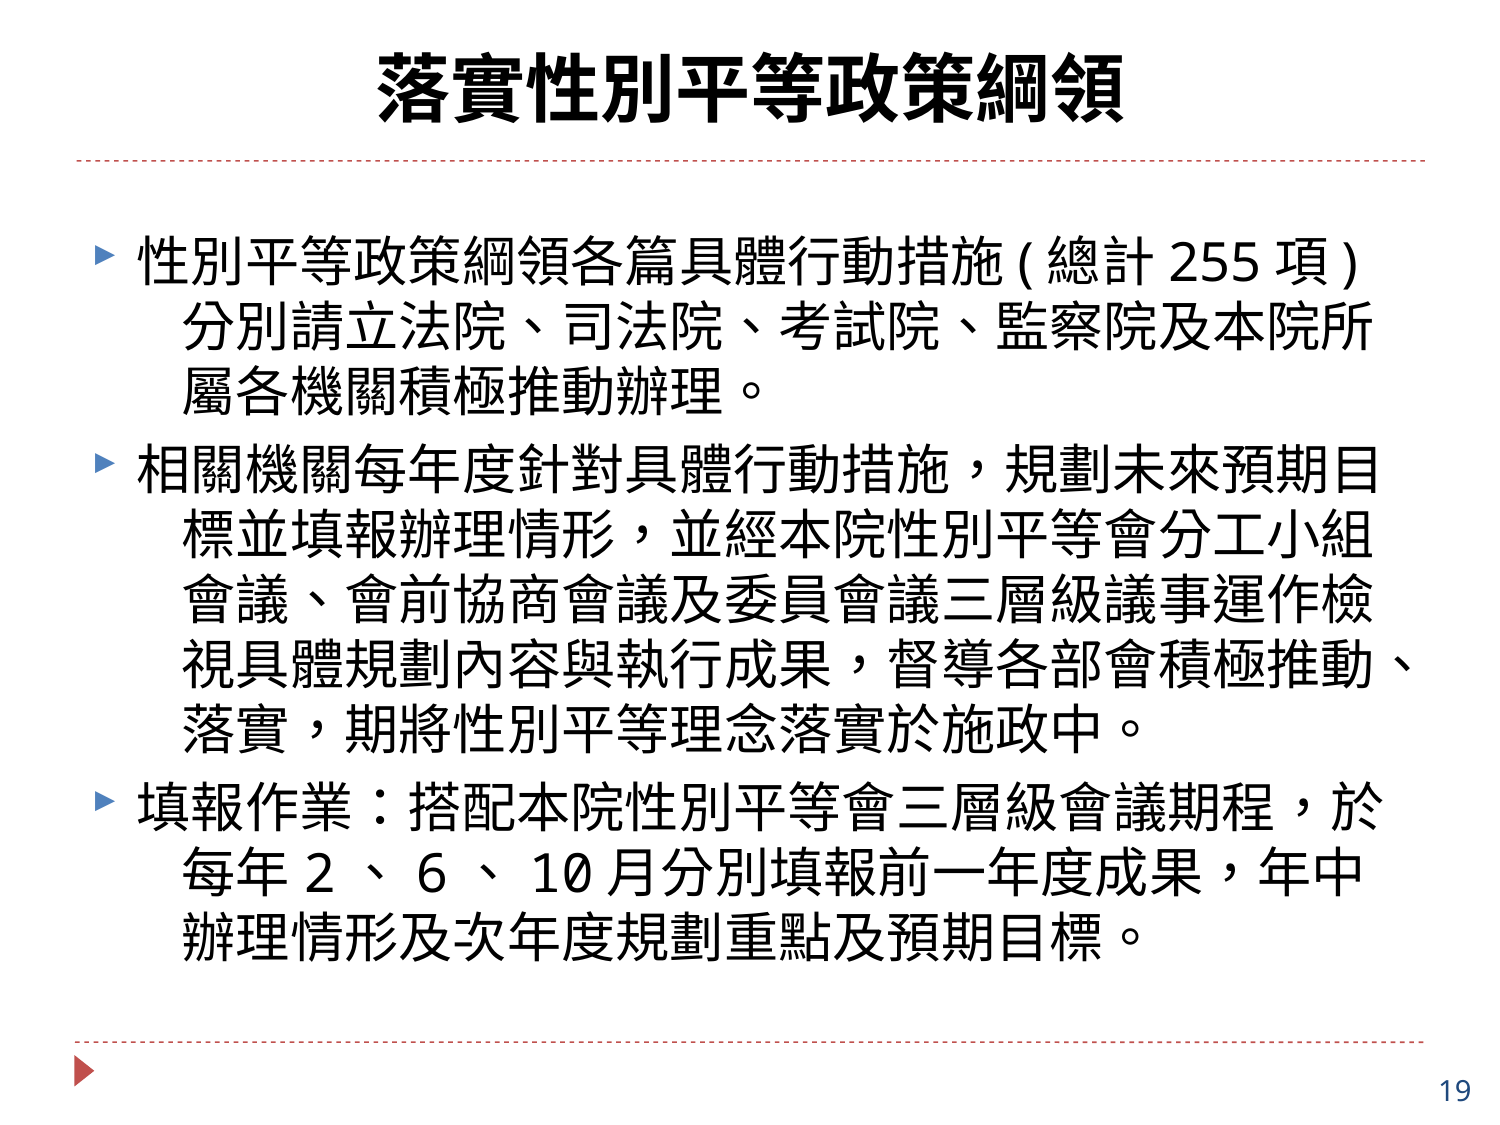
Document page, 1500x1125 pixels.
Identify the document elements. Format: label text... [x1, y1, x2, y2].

list 性別平等政策綱領各篇具體行動措施(總計255項)分別請立法院、司法院、考試院、監察院及本院所屬各機關積極推動辦理。 相關機關每年度針對具體行動措施，規劃未來預期目標並填報辦理情形，並經本院性別平等會分工小組會議、會前協商會議及委員會議三層級議事運作檢視具體規劃內容與執行成果，督導各部會積極推動、落實，期將性別平等理念落實於施政中。 填報作業：搭配本院性別平等會三層級會議期程，於每年2、6、10月分別填報前一年度成果，年中辦理情形及次年度規劃重點及預期目標。 [76, 219, 1427, 976]
text_box 落實性別平等政策綱領 [0, 0, 1500, 173]
text_box 19 [1423, 1065, 1500, 1125]
